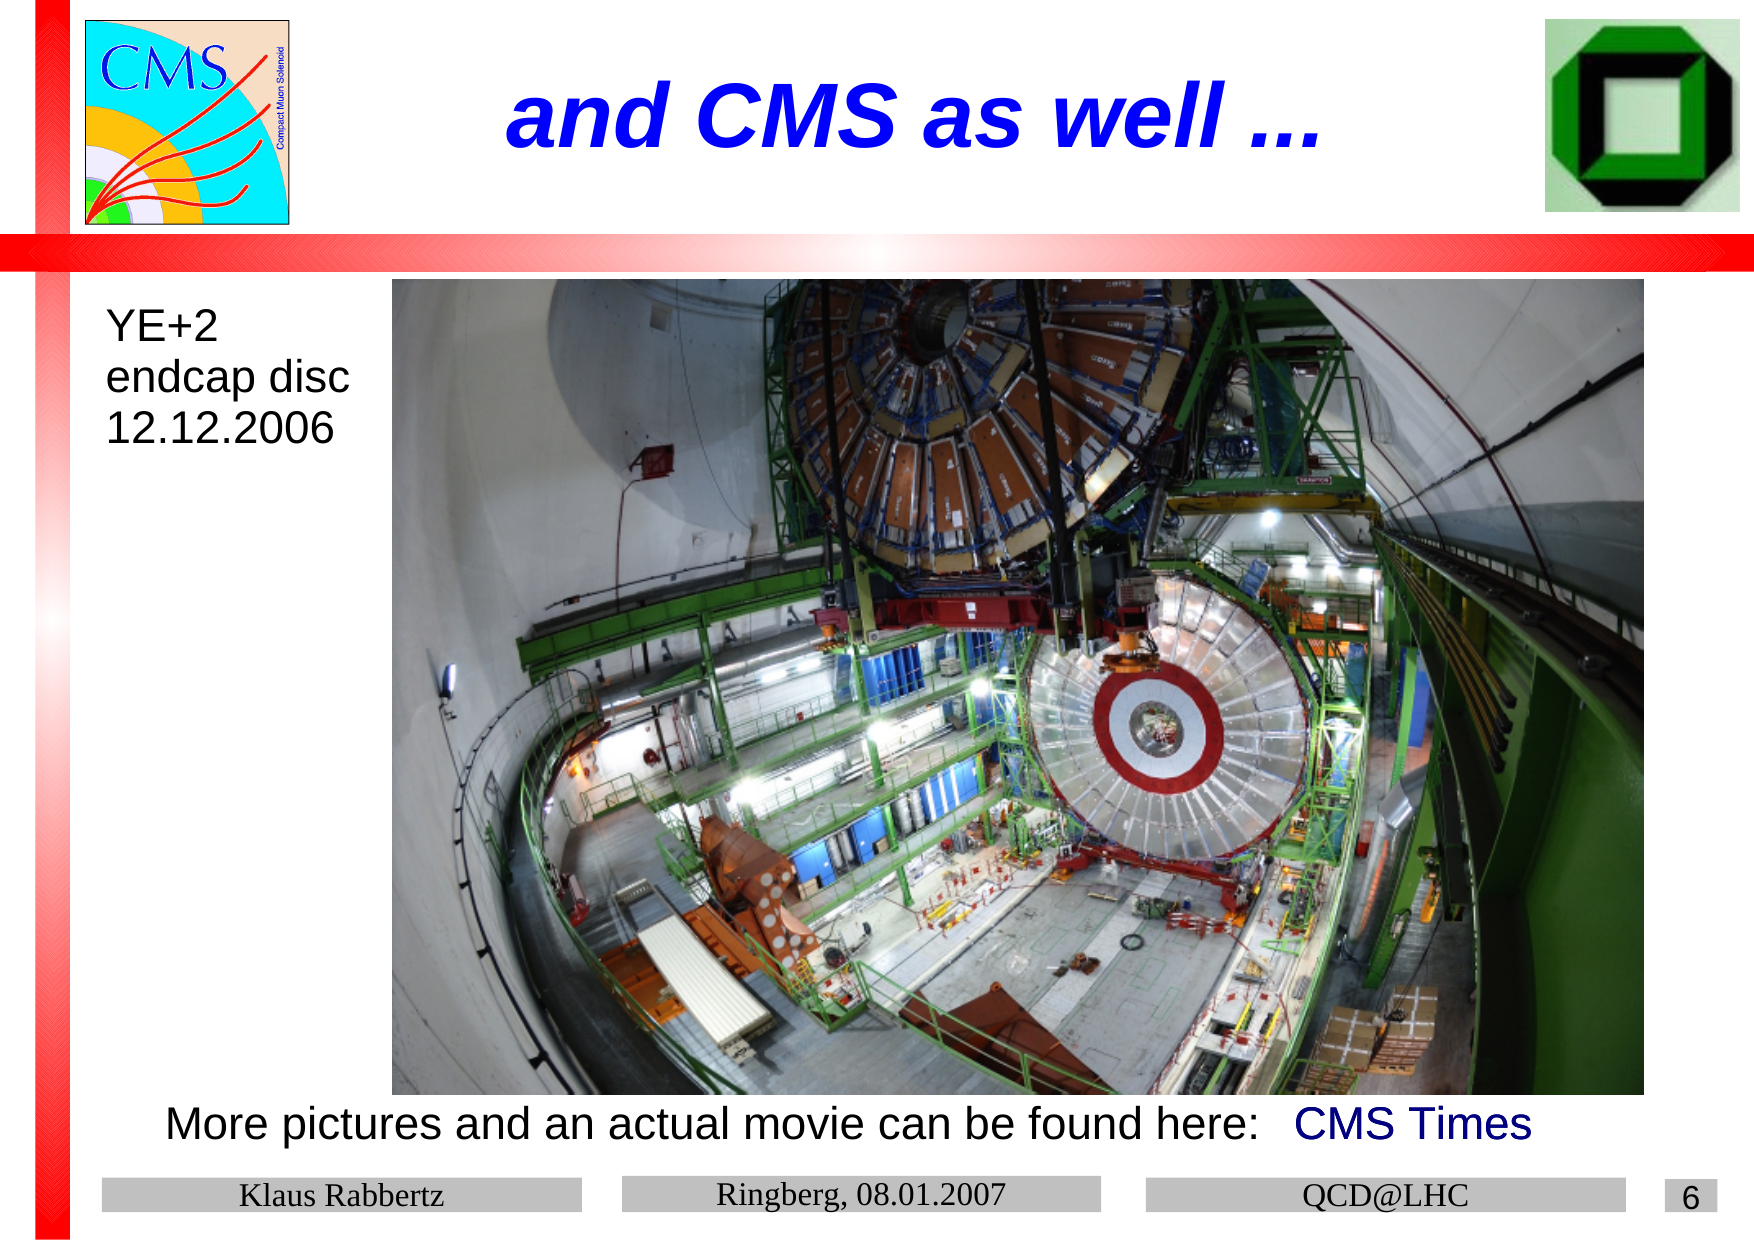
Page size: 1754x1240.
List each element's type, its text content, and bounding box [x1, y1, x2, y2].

text_box More pictures and an actual movie can be found here: [164, 1098, 1262, 1150]
picture [392, 279, 1644, 1095]
text_box CMS Times [1294, 1098, 1538, 1154]
text_box YE+2 endcap disc 12.12.2006 [105, 299, 351, 454]
title and CMS as well ... [317, 11, 1517, 219]
picture [1545, 19, 1740, 212]
picture [84, 19, 290, 225]
